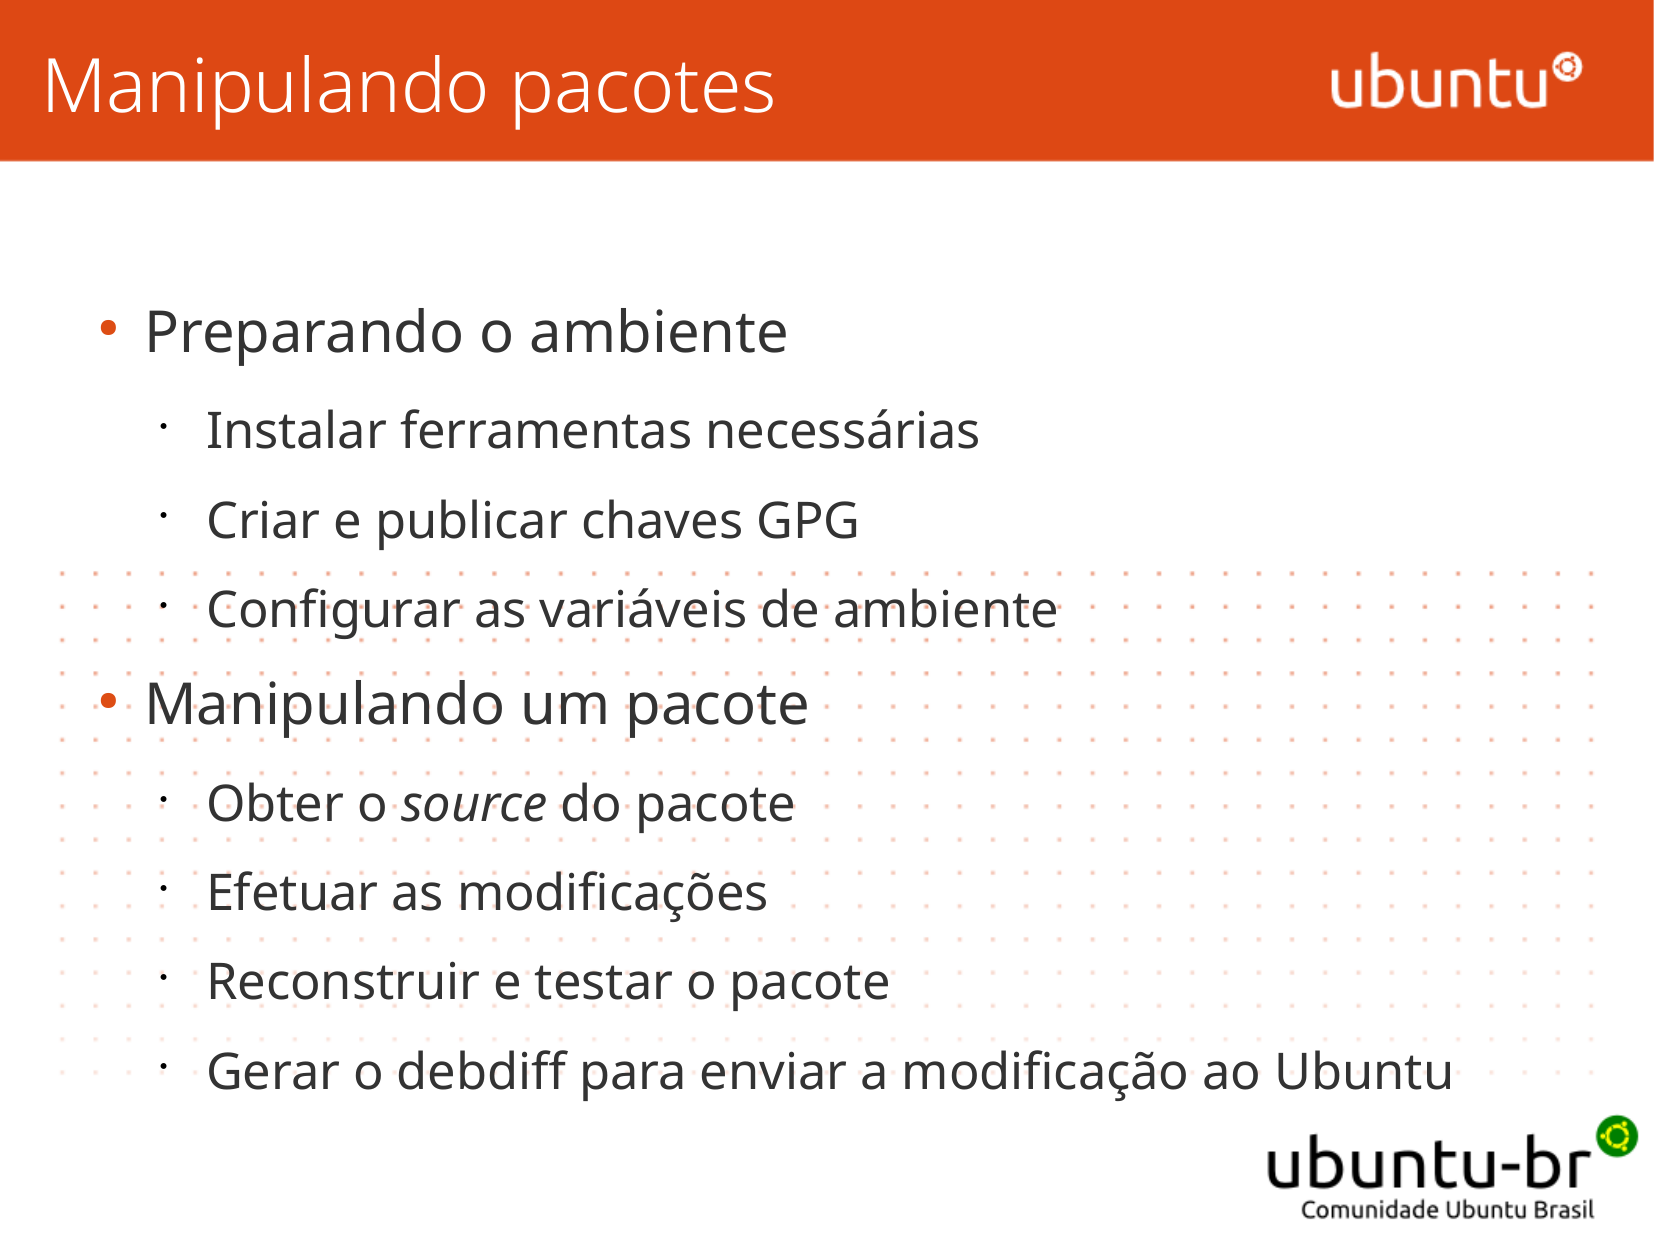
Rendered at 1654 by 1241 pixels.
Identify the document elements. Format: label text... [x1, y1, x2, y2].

title Manipulando pacotes [41, 31, 1300, 136]
picture [0, 0, 1654, 1241]
list Preparando o ambiente Instalar ferramentas necessárias Criar e publicar chaves GPG Configurar as variáveis de ambiente Manipulando um pacote Obter o source do pacote Efetuar as modificações Reconstruir e testar o pacote Gerar o debdiff para enviar a modificação ao Ubuntu [82, 290, 1538, 1111]
